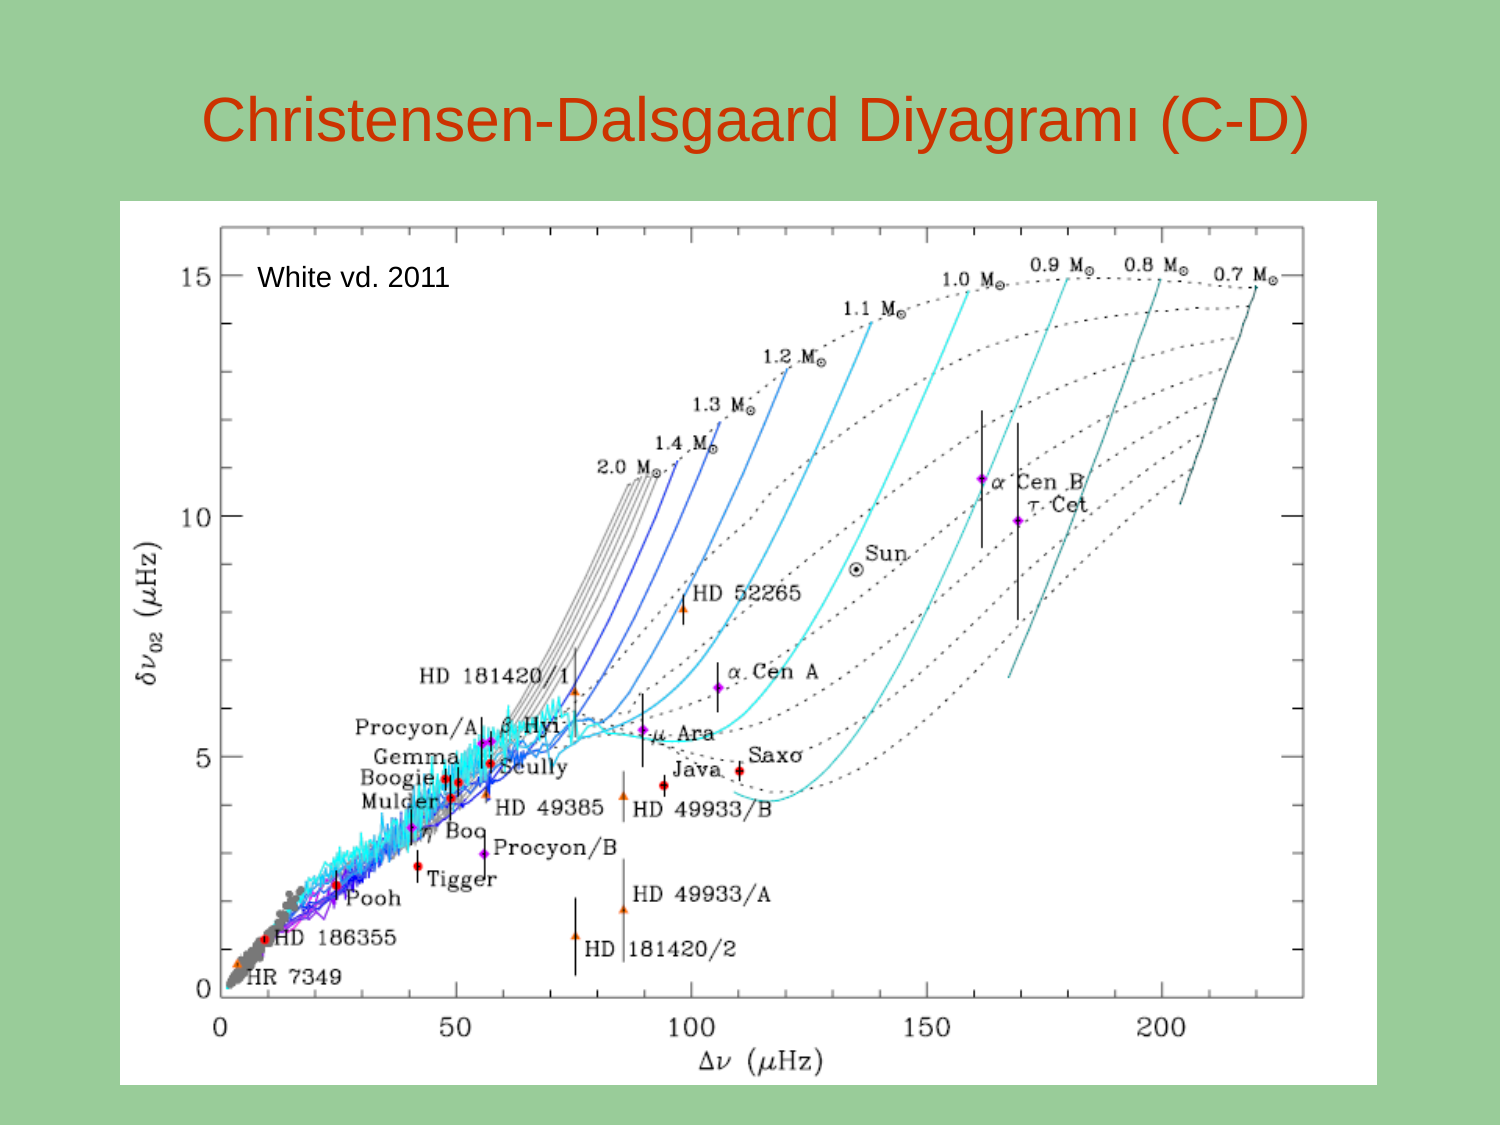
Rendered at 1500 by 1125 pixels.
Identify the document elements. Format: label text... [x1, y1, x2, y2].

title Christensen-Dalsgaard Diyagramı (C-D) [120, 29, 1395, 211]
picture [120, 201, 1377, 1085]
text_box White vd. 2011 [242, 253, 513, 301]
